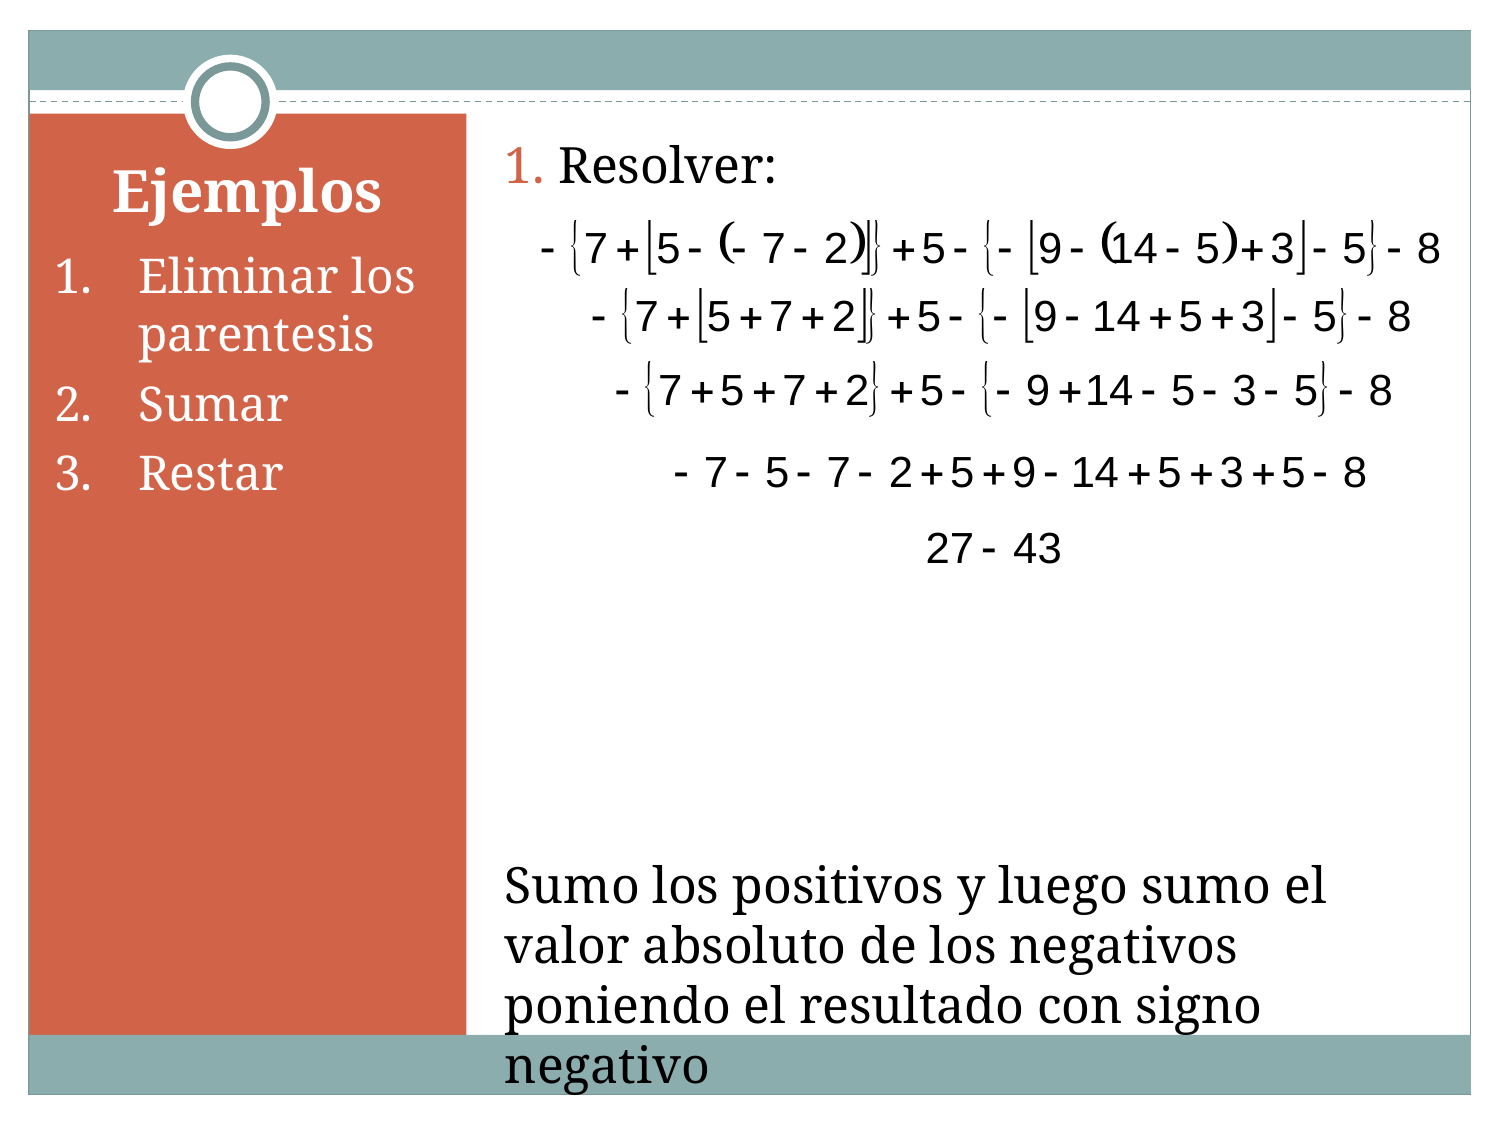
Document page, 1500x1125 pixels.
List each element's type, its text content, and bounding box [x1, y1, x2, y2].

chart [584, 288, 1418, 351]
chart [667, 447, 1373, 498]
text_box 1. Resolver: Sumo los positivos y luego sumo el valor absoluto de los negativos poniendo el resultado con signo negativo [490, 125, 1451, 1101]
chart [919, 523, 1070, 575]
chart [533, 220, 1447, 282]
chart [608, 361, 1402, 424]
list Eliminar los parentesis Sumar Restar [39, 238, 467, 1024]
